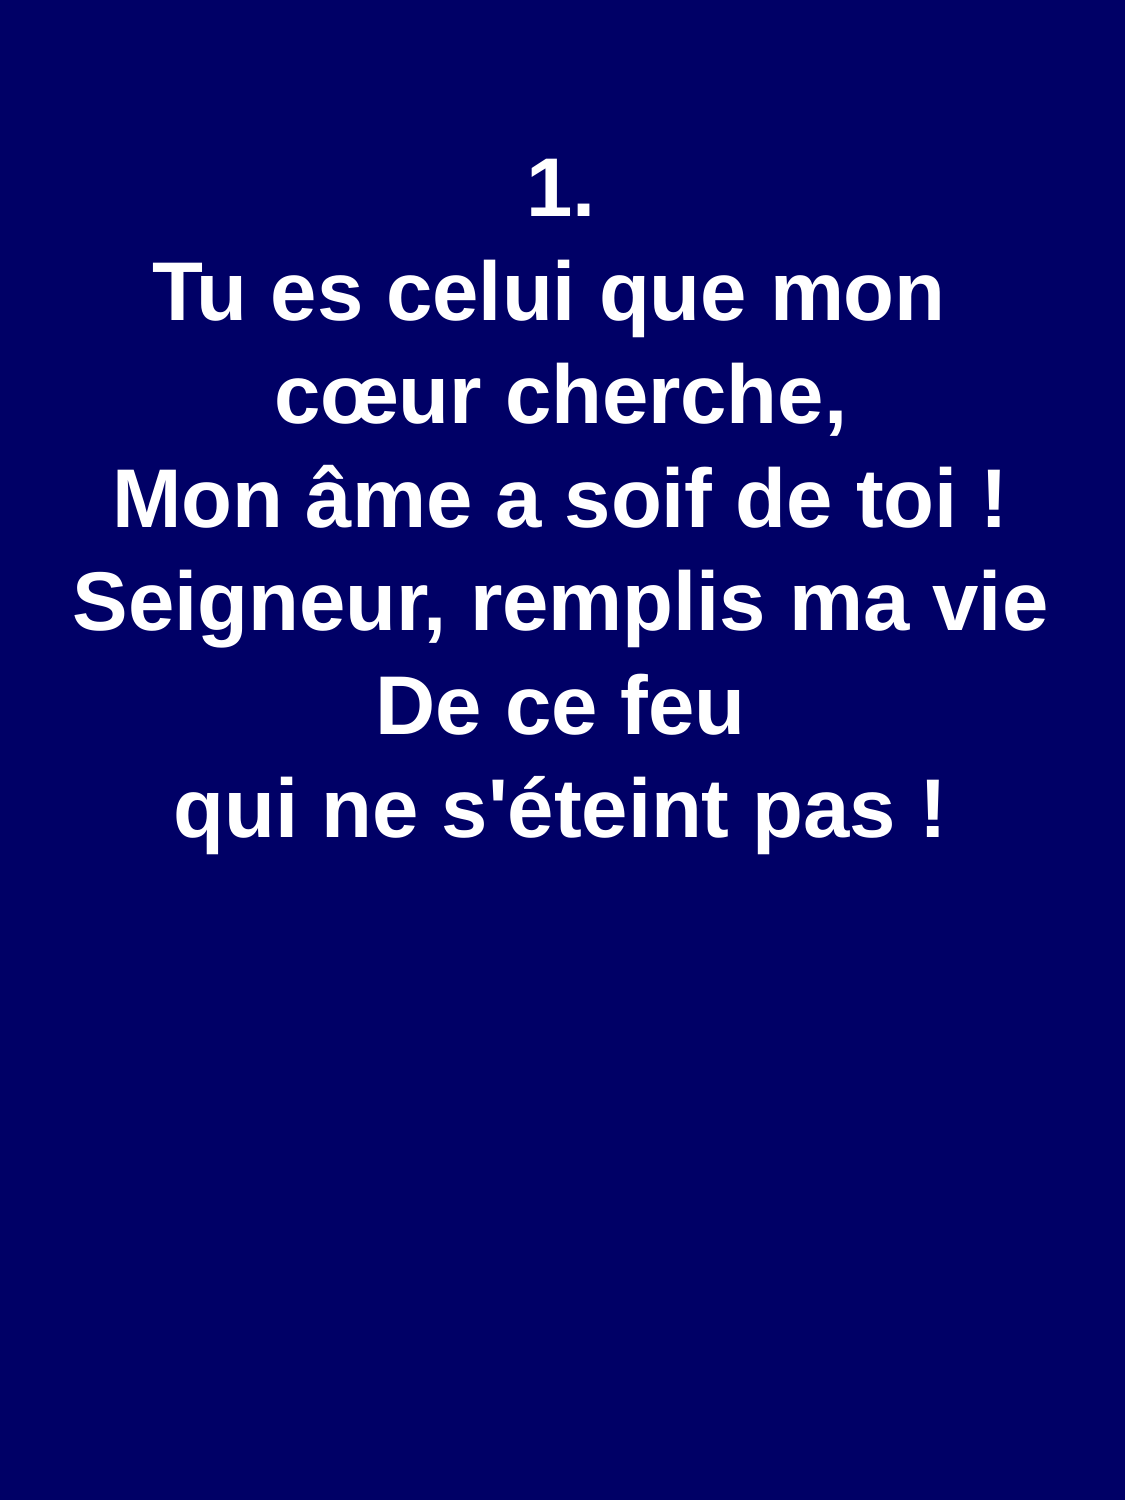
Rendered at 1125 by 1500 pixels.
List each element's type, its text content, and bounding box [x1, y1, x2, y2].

text_box 1. Tu es celui que mon cœur cherche, Mon âme a soif de toi ! Seigneur, remplis ma vie De ce feu qui ne s'éteint pas ! [25, 35, 1096, 1006]
